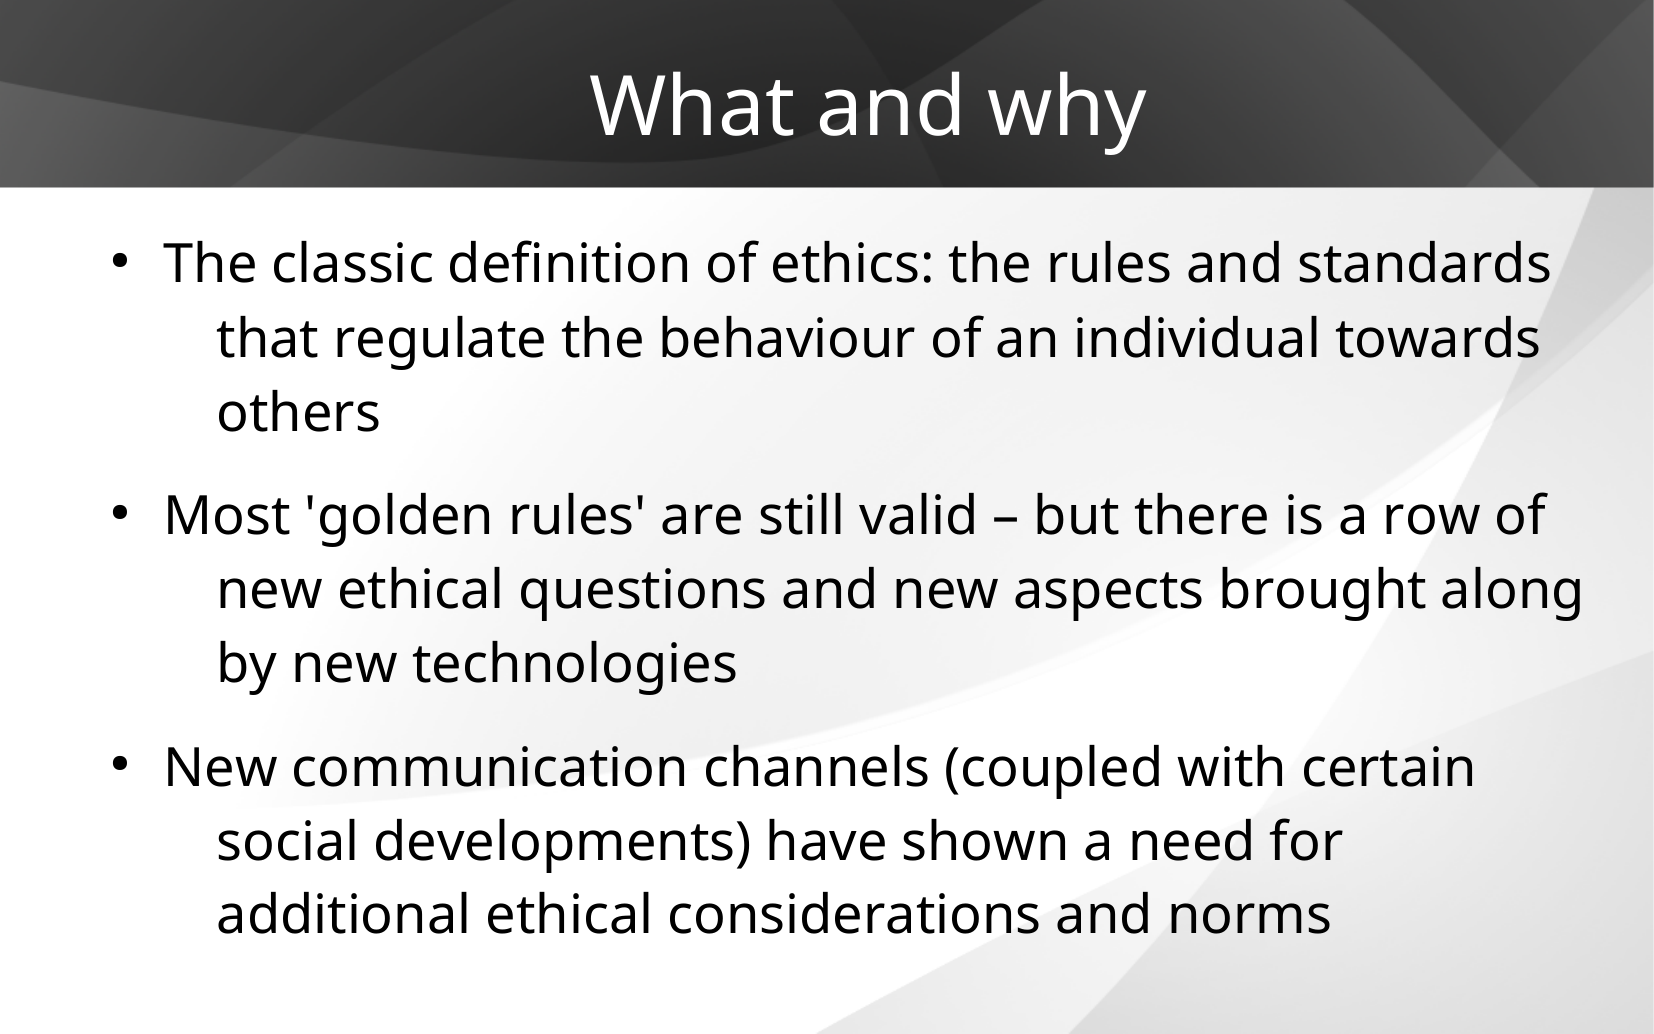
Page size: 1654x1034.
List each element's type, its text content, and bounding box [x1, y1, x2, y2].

list The classic definition of ethics: the rules and standards that regulate the behaviour of an individual towards others Most 'golden rules' are still valid – but there is a row of new ethical questions and new aspects brought along by new technologies New communication channels (coupled with certain social developments) have shown a need for additional ethical considerations and norms [75, 225, 1613, 1013]
title What and why [124, 0, 1613, 208]
picture [0, 0, 1654, 1034]
